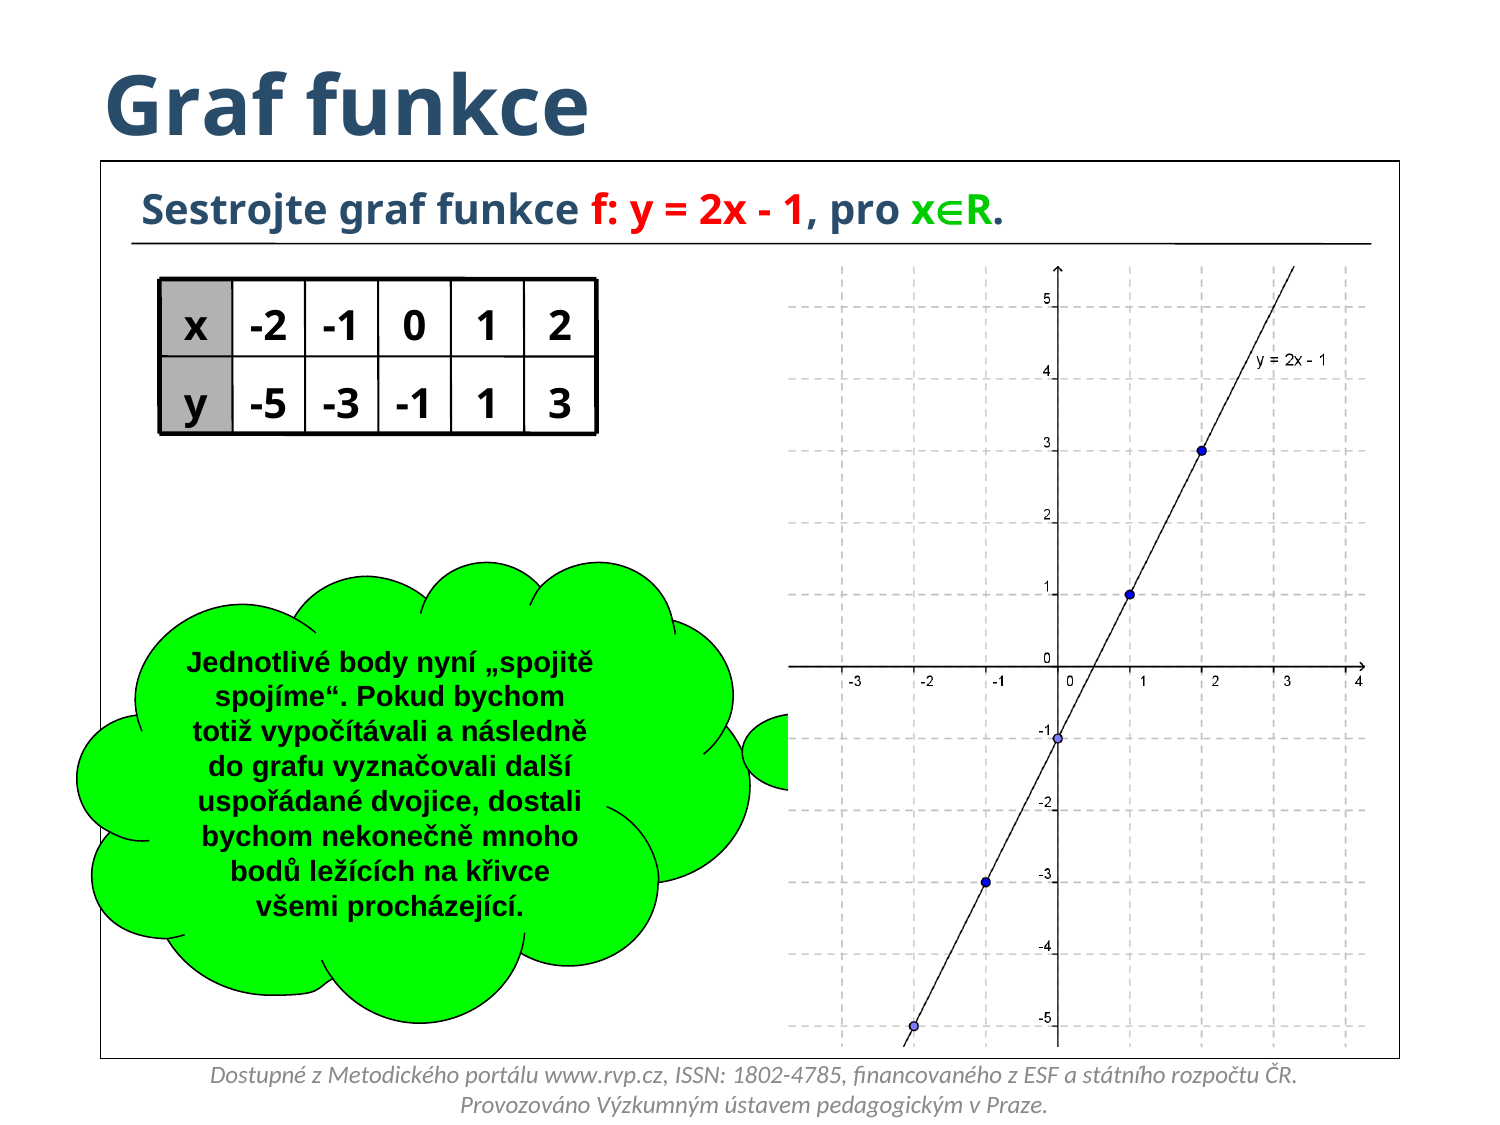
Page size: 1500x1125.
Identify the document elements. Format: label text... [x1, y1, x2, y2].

text_box y [162, 358, 231, 431]
title Graf funkce [88, 39, 1414, 190]
text_box [100, 827, 109, 843]
text_box 1 [452, 358, 523, 431]
text_box x [162, 282, 231, 355]
text_box -5 [234, 358, 304, 431]
text_box -3 [307, 358, 377, 431]
text_box Jednotlivé body nyní „spojitě spojíme“. Pokud bychom totiž vypočítávali a následně do grafu vyznačovali další uspořádané dvojice, dostali bychom nekonečně mnoho bodů ležících na křivce všemi procházející. [76, 562, 788, 1024]
text_box 1 [452, 282, 523, 355]
text_box 2 [525, 282, 594, 355]
text_box 0 [380, 282, 449, 355]
text_box 3 [526, 358, 594, 431]
text_box -2 [234, 282, 304, 355]
text_box [100, 190, 1400, 1059]
text_box -1 [307, 282, 377, 355]
text_box -1 [380, 358, 450, 431]
text_box Sestrojte graf funkce f: y = 2x - 1, pro xR. [126, 160, 1367, 256]
picture [788, 266, 1365, 1047]
